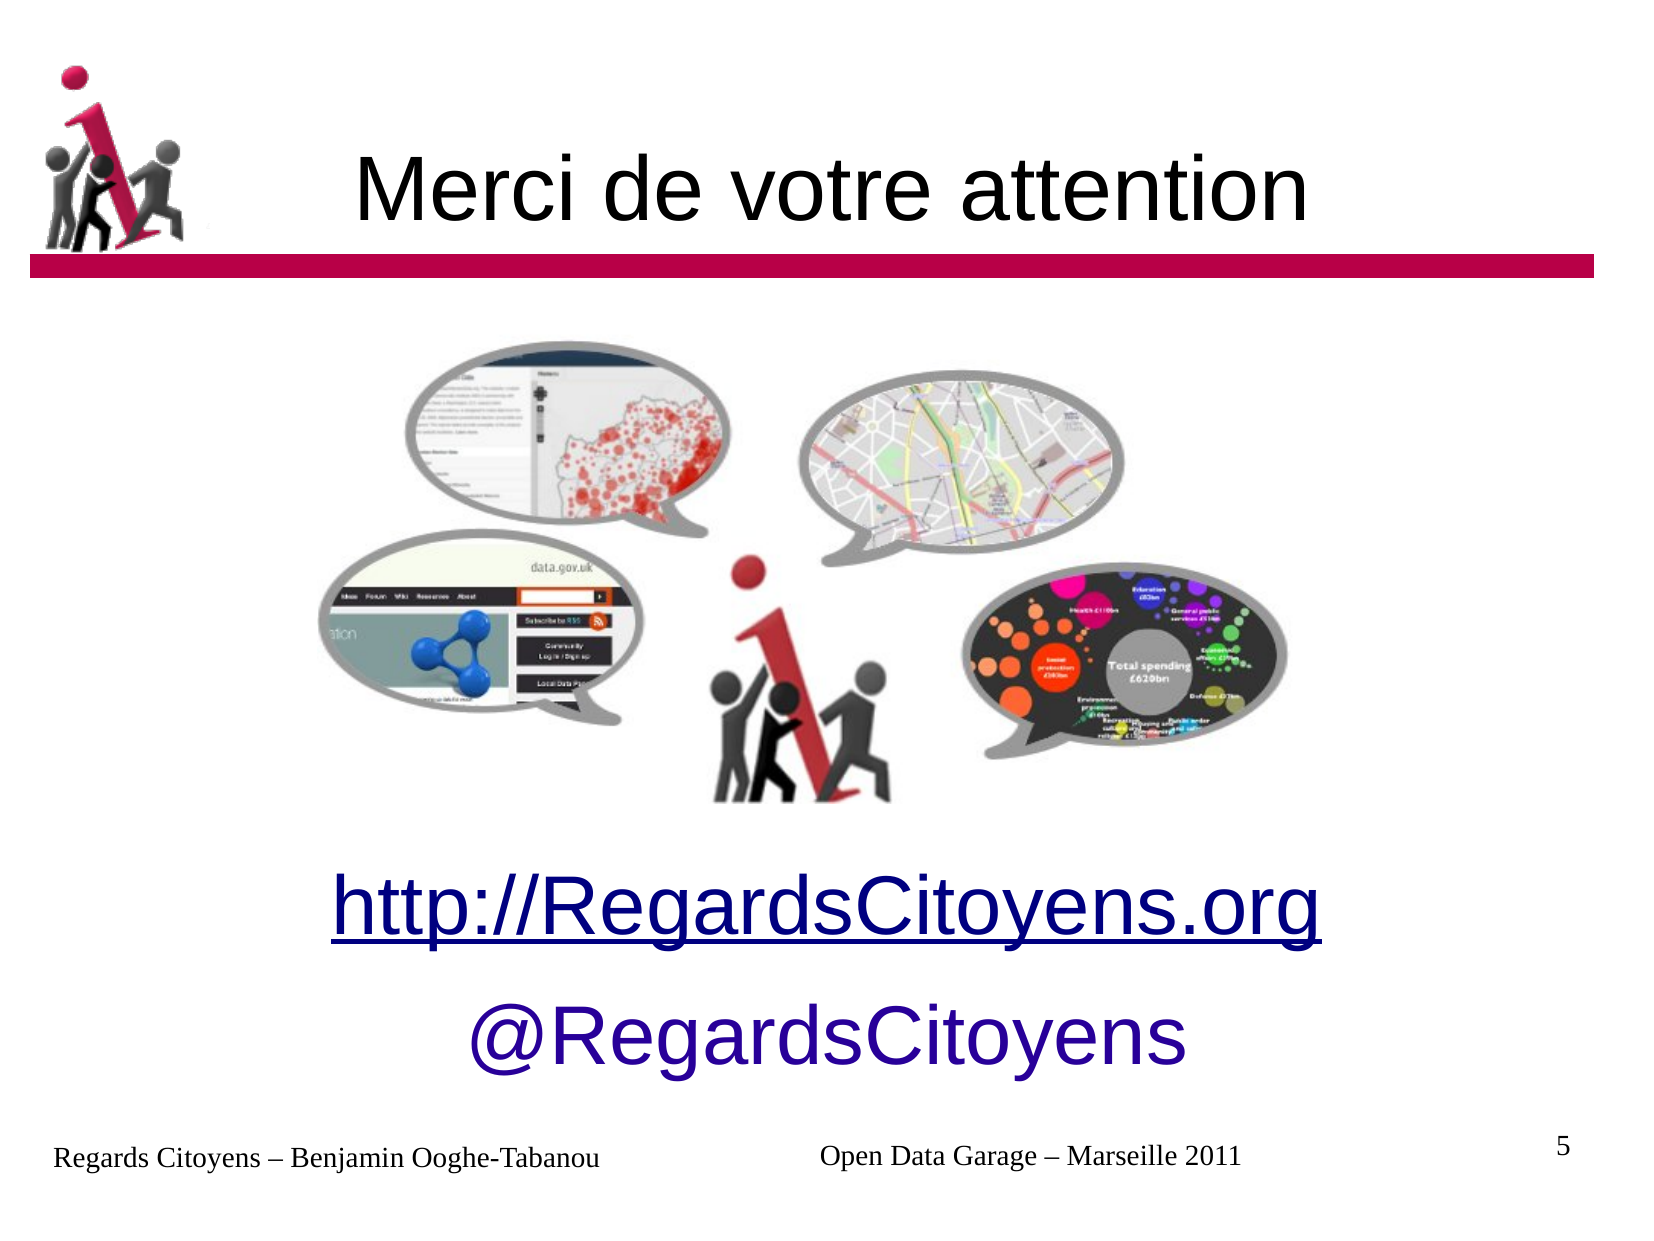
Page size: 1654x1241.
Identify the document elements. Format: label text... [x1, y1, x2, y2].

picture [29, 60, 210, 254]
picture [317, 311, 1300, 804]
title Merci de votre attention [88, 84, 1577, 292]
subtitle http://RegardsCitoyens.org @RegardsCitoyens [82, 836, 1571, 1106]
